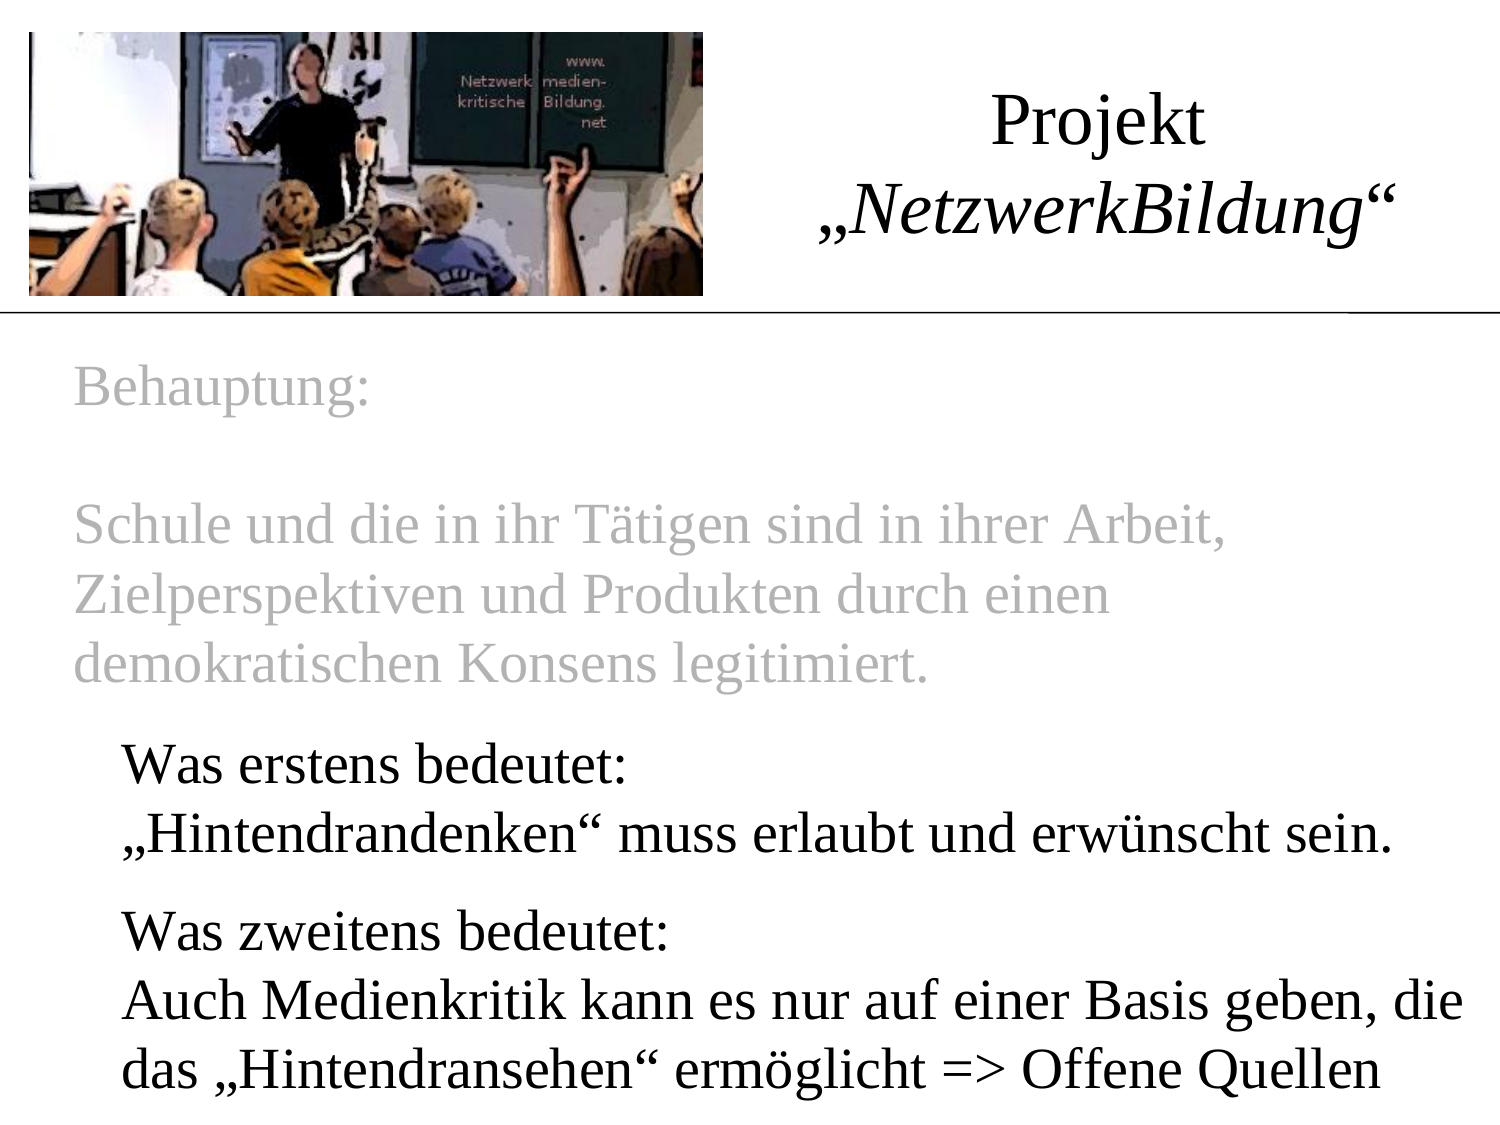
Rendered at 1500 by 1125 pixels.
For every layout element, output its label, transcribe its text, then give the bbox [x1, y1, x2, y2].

text_box Was erstens bedeutet: „Hintendrandenken“ muss erlaubt und erwünscht sein. [106, 720, 1465, 874]
text_box Projekt „NetzwerkBildung“ [801, 65, 1414, 259]
picture [29, 32, 703, 296]
text_box Behauptung: Schule und die in ihr Tätigen sind in ihrer Arbeit, Zielperspektiven und Produkten durch einen demokratischen Konsens legitimiert. [59, 342, 1418, 704]
text_box Was zweitens bedeutet: Auch Medienkritik kann es nur auf einer Basis geben, die das „Hintendransehen“ ermöglicht => Offene Quellen [106, 887, 1489, 1111]
